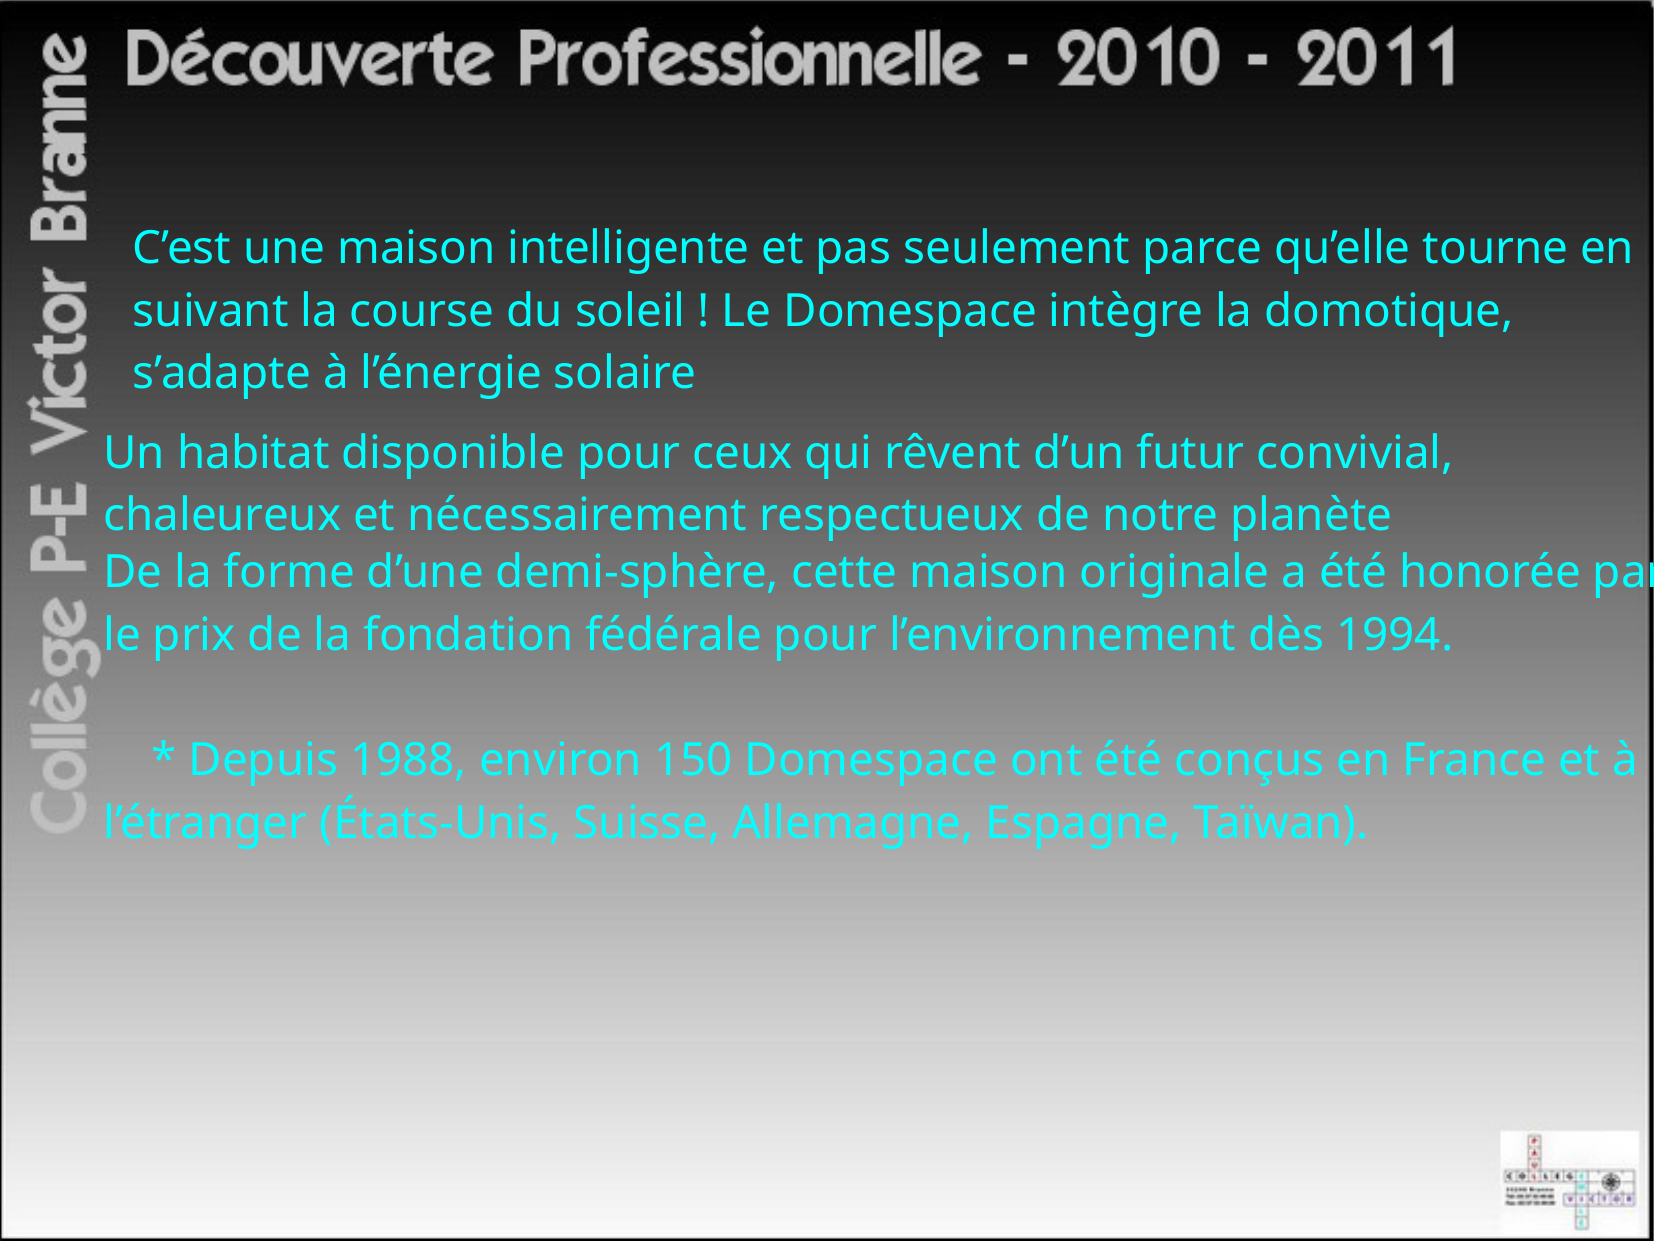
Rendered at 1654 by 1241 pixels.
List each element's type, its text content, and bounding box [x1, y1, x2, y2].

text_box Un habitat disponible pour ceux qui rêvent d’un futur convivial, chaleureux et nécessairement respectueux de notre planète [88, 411, 1654, 531]
text_box C’est une maison intelligente et pas seulement parce qu’elle tourne en suivant la course du soleil ! Le Domespace intègre la domotique, s’adapte à l’énergie solaire [118, 207, 1653, 411]
text_box De la forme d’une demi-sphère, cette maison originale a été honorée par le prix de la fondation fédérale pour l’environnement dès 1994. * Depuis 1988, environ 150 Domespace ont été conçus en France et à l’étranger (États-Unis, Suisse, Allemagne, Espagne, Taïwan). [88, 531, 1654, 866]
picture [0, 0, 1654, 1241]
